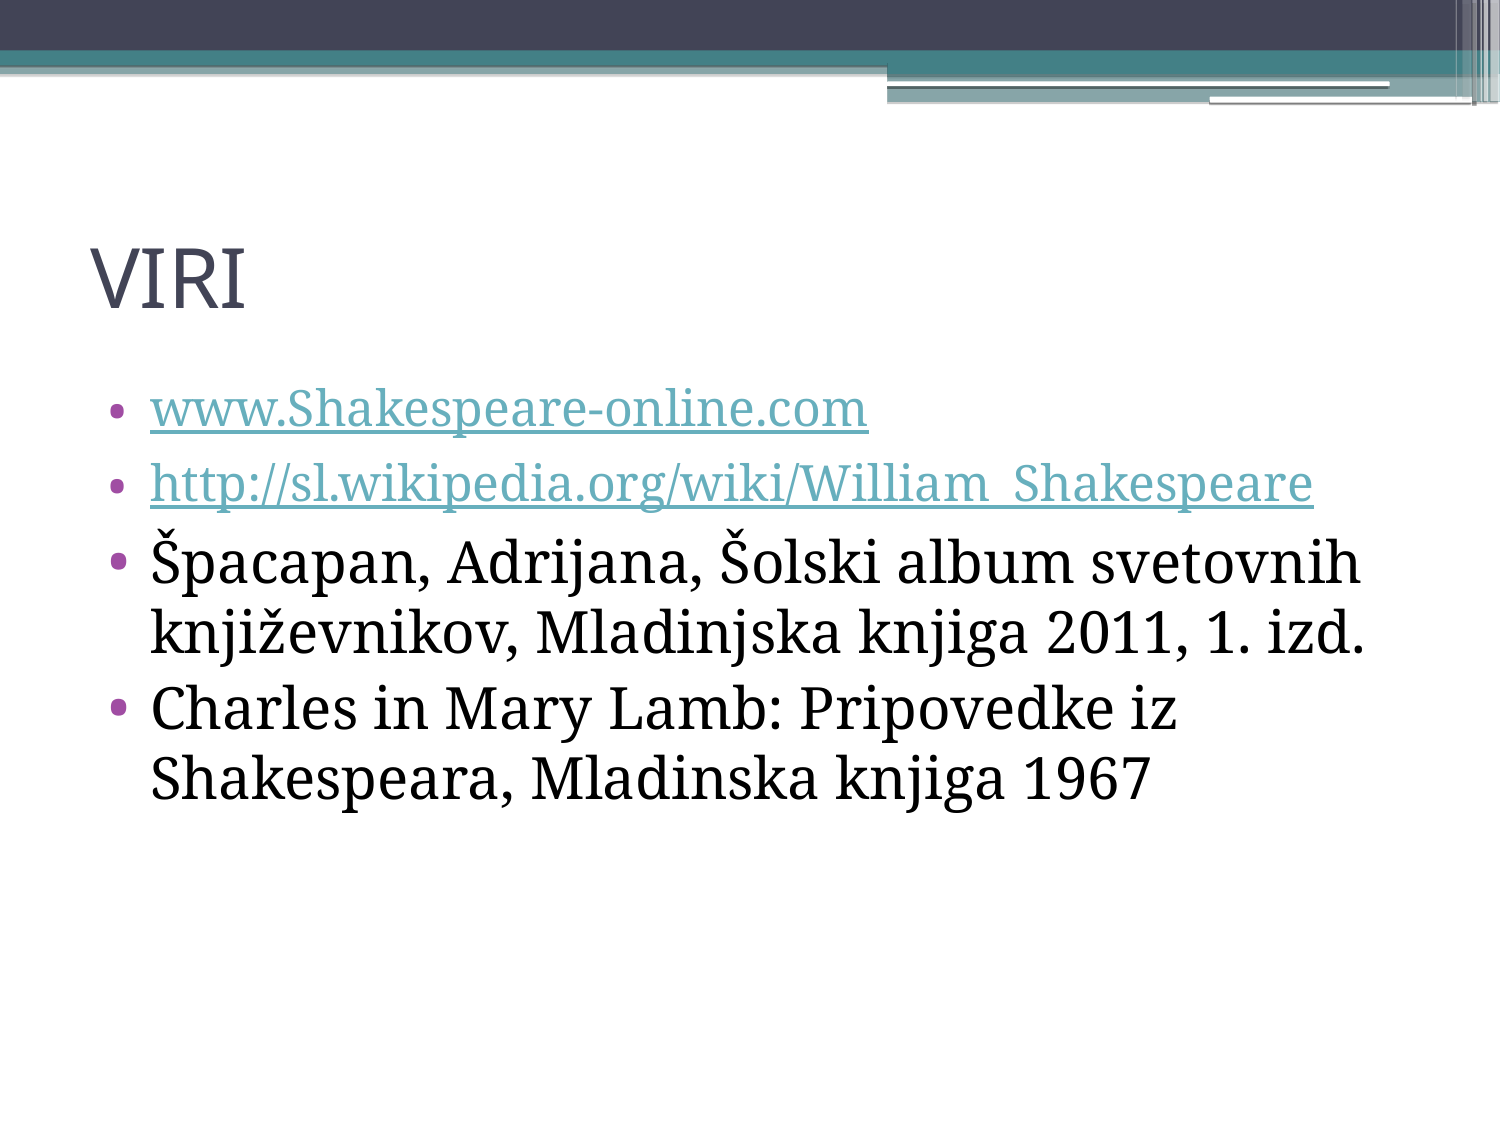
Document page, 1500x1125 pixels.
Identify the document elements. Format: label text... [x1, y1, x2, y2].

list www.Shakespeare-online.com http://sl.wikipedia.org/wiki/William_Shakespeare Špacapan, Adrijana, Šolski album svetovnih književnikov, Mladinjska knjiga 2011, 1. izd. Charles in Mary Lamb: Pripovedke iz Shakespeara, Mladinska knjiga 1967 [75, 369, 1425, 1079]
title VIRI [75, 187, 1425, 363]
